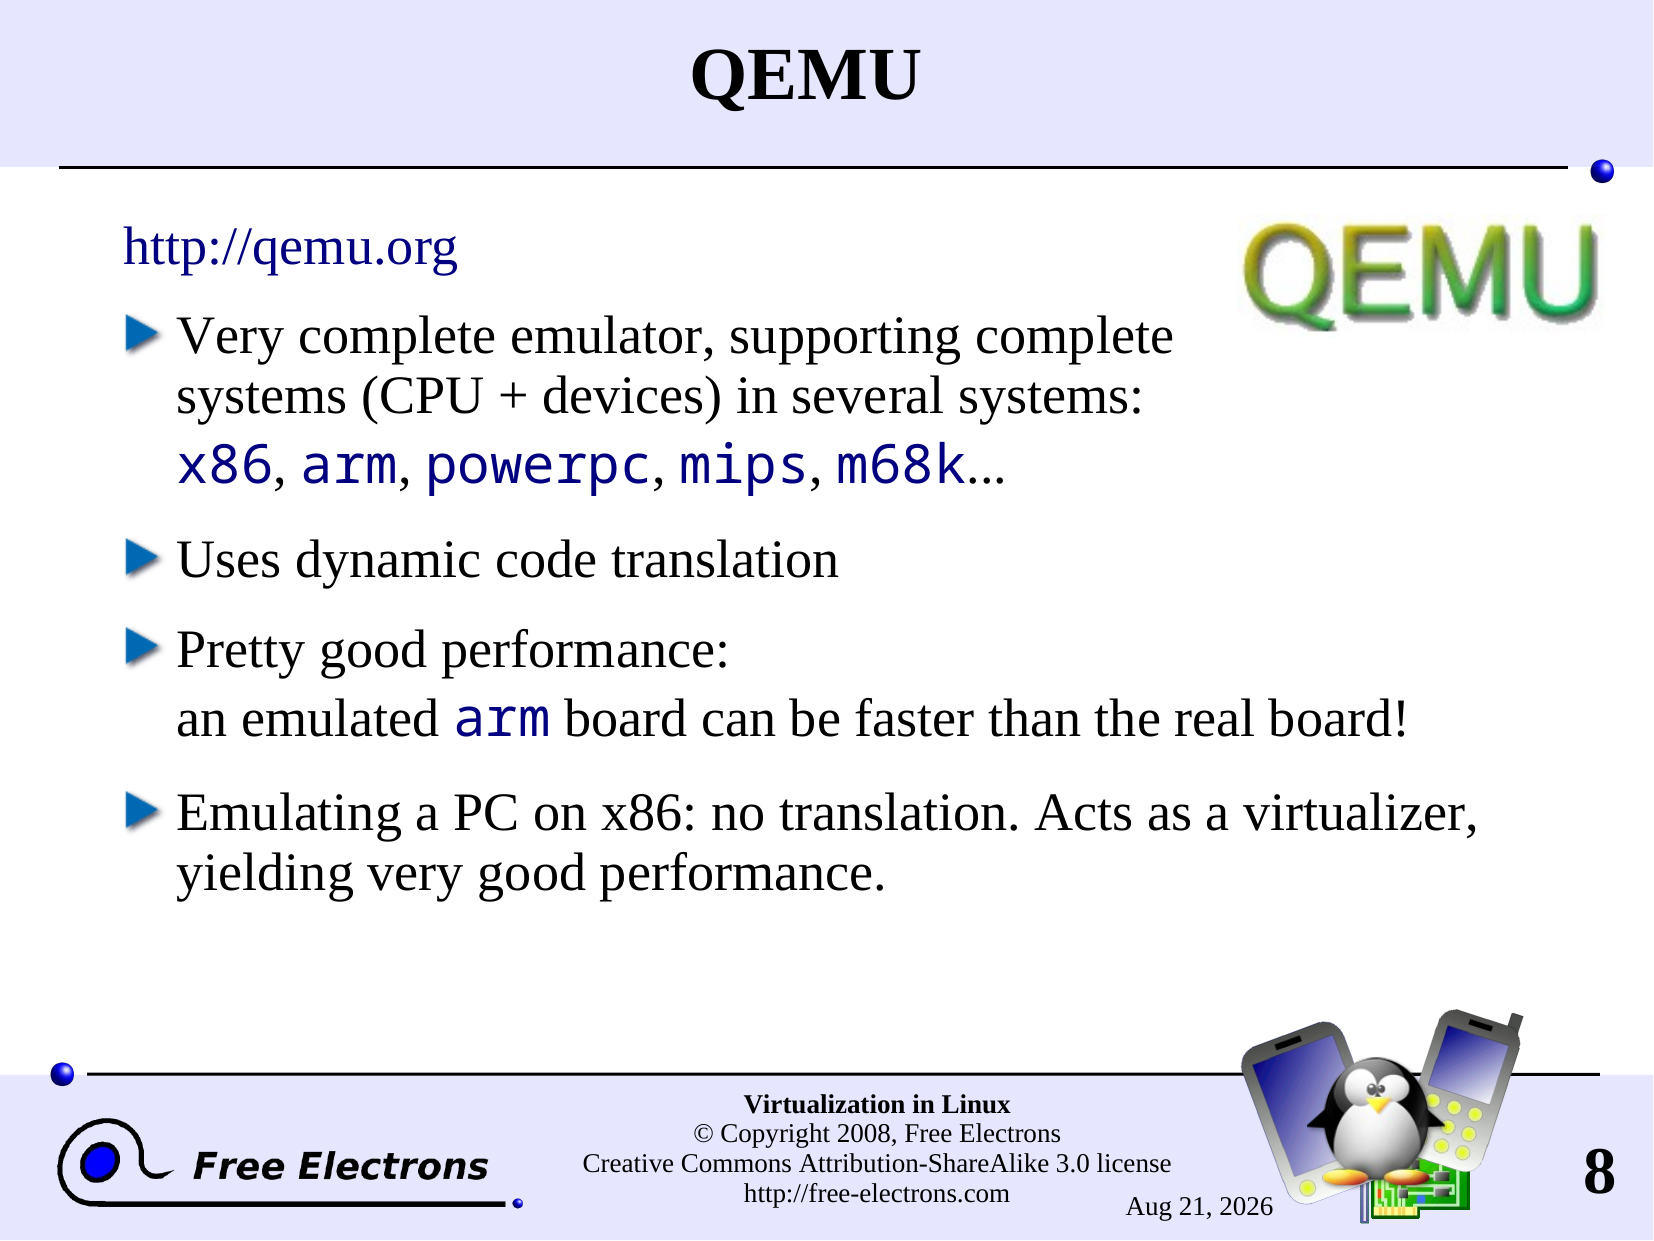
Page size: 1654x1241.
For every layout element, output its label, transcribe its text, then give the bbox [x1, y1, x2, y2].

picture [1237, 214, 1613, 338]
picture [1231, 1007, 1538, 1241]
picture [50, 1107, 527, 1216]
title QEMU [60, 25, 1551, 124]
list http://qemu.org Very complete emulator, supporting complete systems (CPU + devices) in several systems: x86, arm, powerpc, mips, m68k... Uses dynamic code translation Pretty good performance: an emulated arm board can be faster than the real board! Emulating a PC on x86: no translation. Acts as a virtualizer, yielding very good performance. [105, 216, 1518, 1066]
